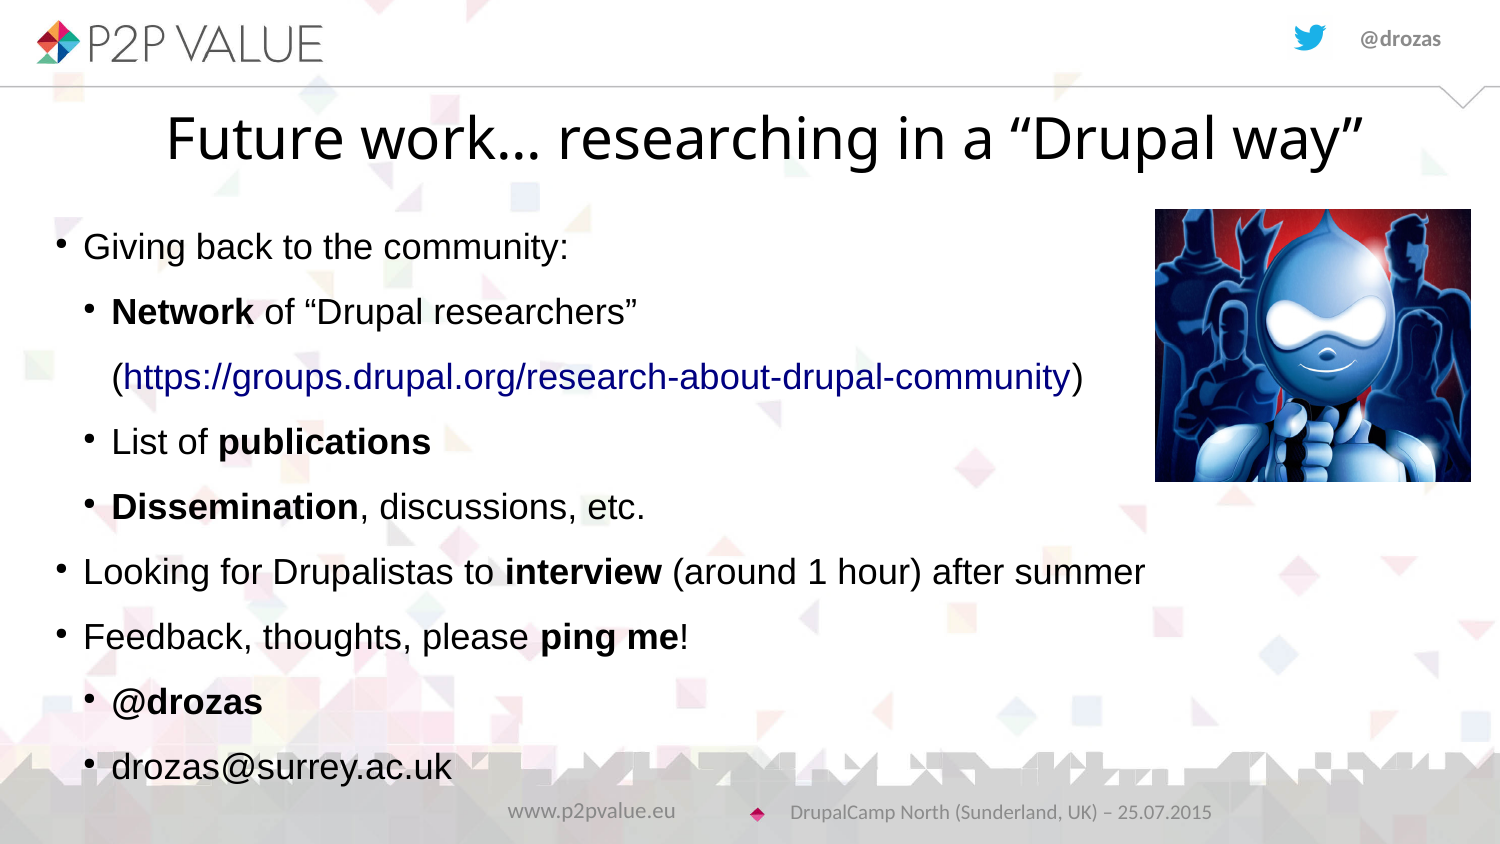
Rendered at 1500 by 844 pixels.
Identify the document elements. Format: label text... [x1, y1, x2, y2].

text_box DrupalCamp North (Sunderland, UK) – 25.07.2015 [777, 788, 1470, 834]
text_box @drozas [1333, 15, 1455, 60]
picture [0, 0, 1500, 844]
subtitle Giving back to the community: Network of “Drupal researchers” (https://groups.drupal.org/research-about-drupal-community) List of publications Dissemination, discussions, etc. Looking for Drupalistas to interview (around 1 hour) after summer Feedback, thoughts, please ping me! @drozas drozas@surrey.ac.uk [41, 195, 1471, 796]
text_box www.p2pvalue.eu [501, 789, 720, 829]
title Future work... researching in a “Drupal way” [60, 92, 1471, 181]
